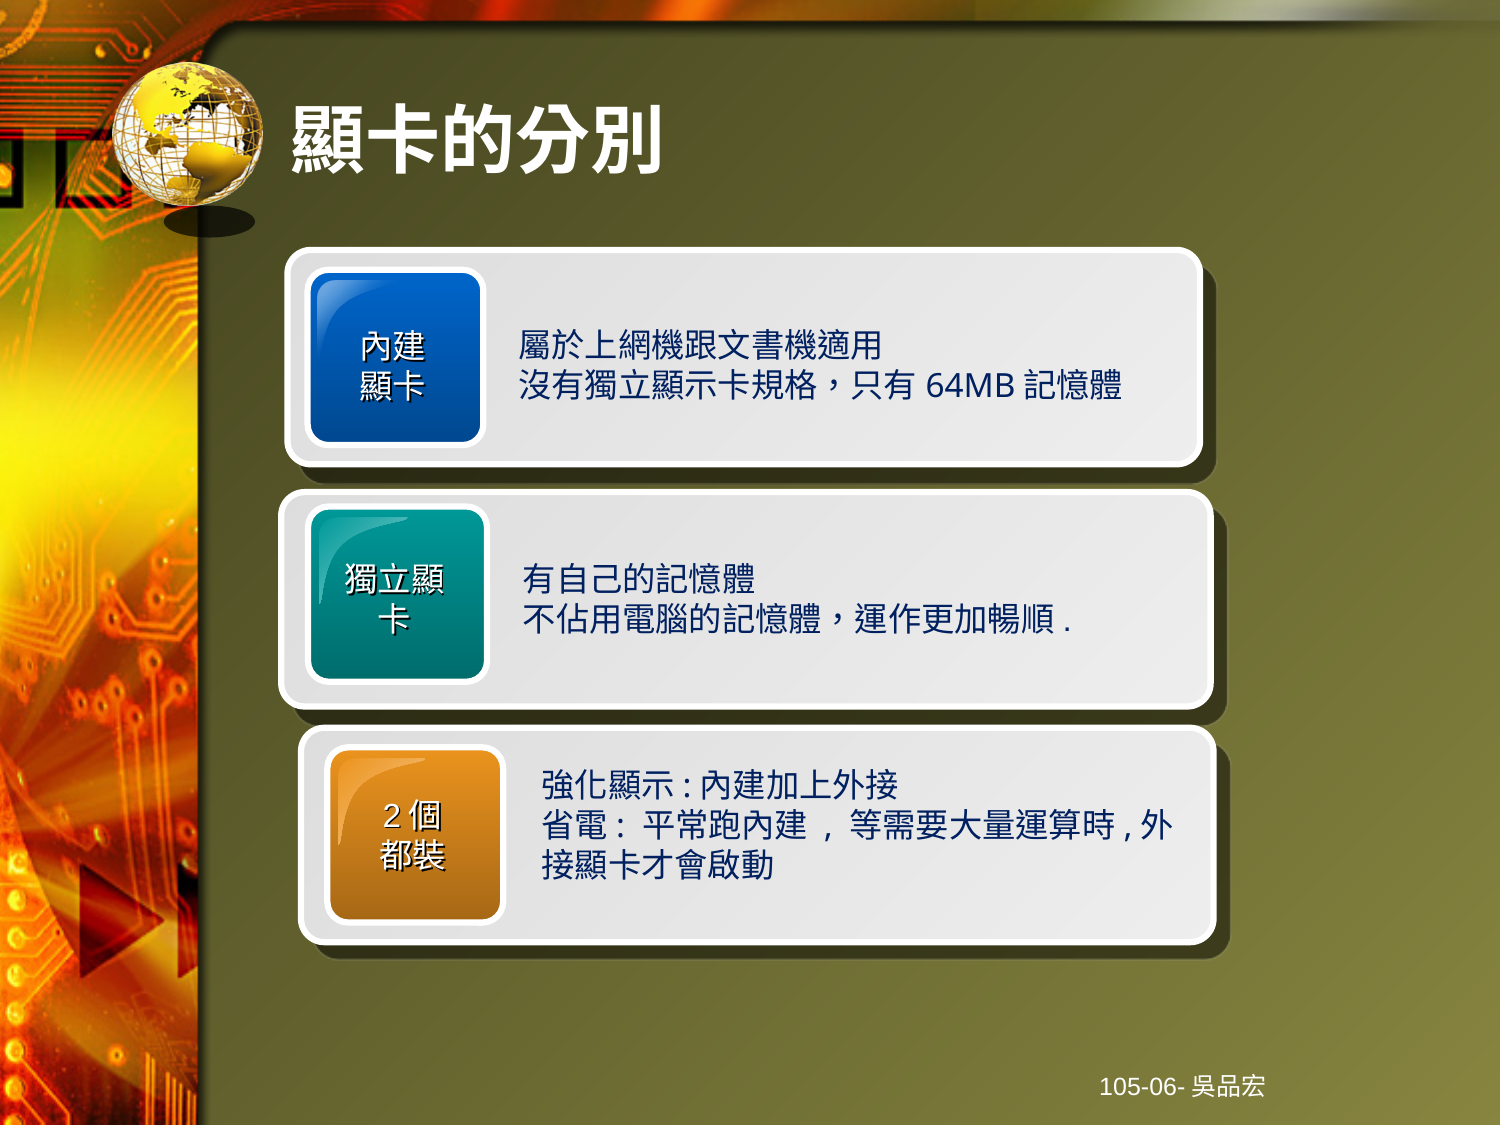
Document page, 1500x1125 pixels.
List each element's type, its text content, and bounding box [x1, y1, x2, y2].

text_box 內建顯卡 [339, 317, 446, 413]
text_box 105-06-吳品宏 [906, 1062, 1282, 1103]
text_box 強化顯示:內建加上外接 省電: 平常跑內建 , 等需要大量運算時,外接顯卡才會啟動 [527, 756, 1198, 892]
text_box 2個都裝 [359, 786, 466, 882]
text_box [281, 492, 1211, 707]
picture [0, 0, 1500, 1125]
text_box [287, 249, 1201, 465]
title 顯卡的分別 [275, 84, 1450, 191]
text_box 獨立顯卡 [328, 550, 461, 647]
text_box 屬於上網機跟文書機適用 沒有獨立顯示卡規格，只有64MB記憶體 [503, 316, 1175, 412]
text_box 有自己的記憶體 不佔用電腦的記憶體，運作更加暢順. [507, 550, 1192, 647]
text_box [301, 727, 1214, 943]
